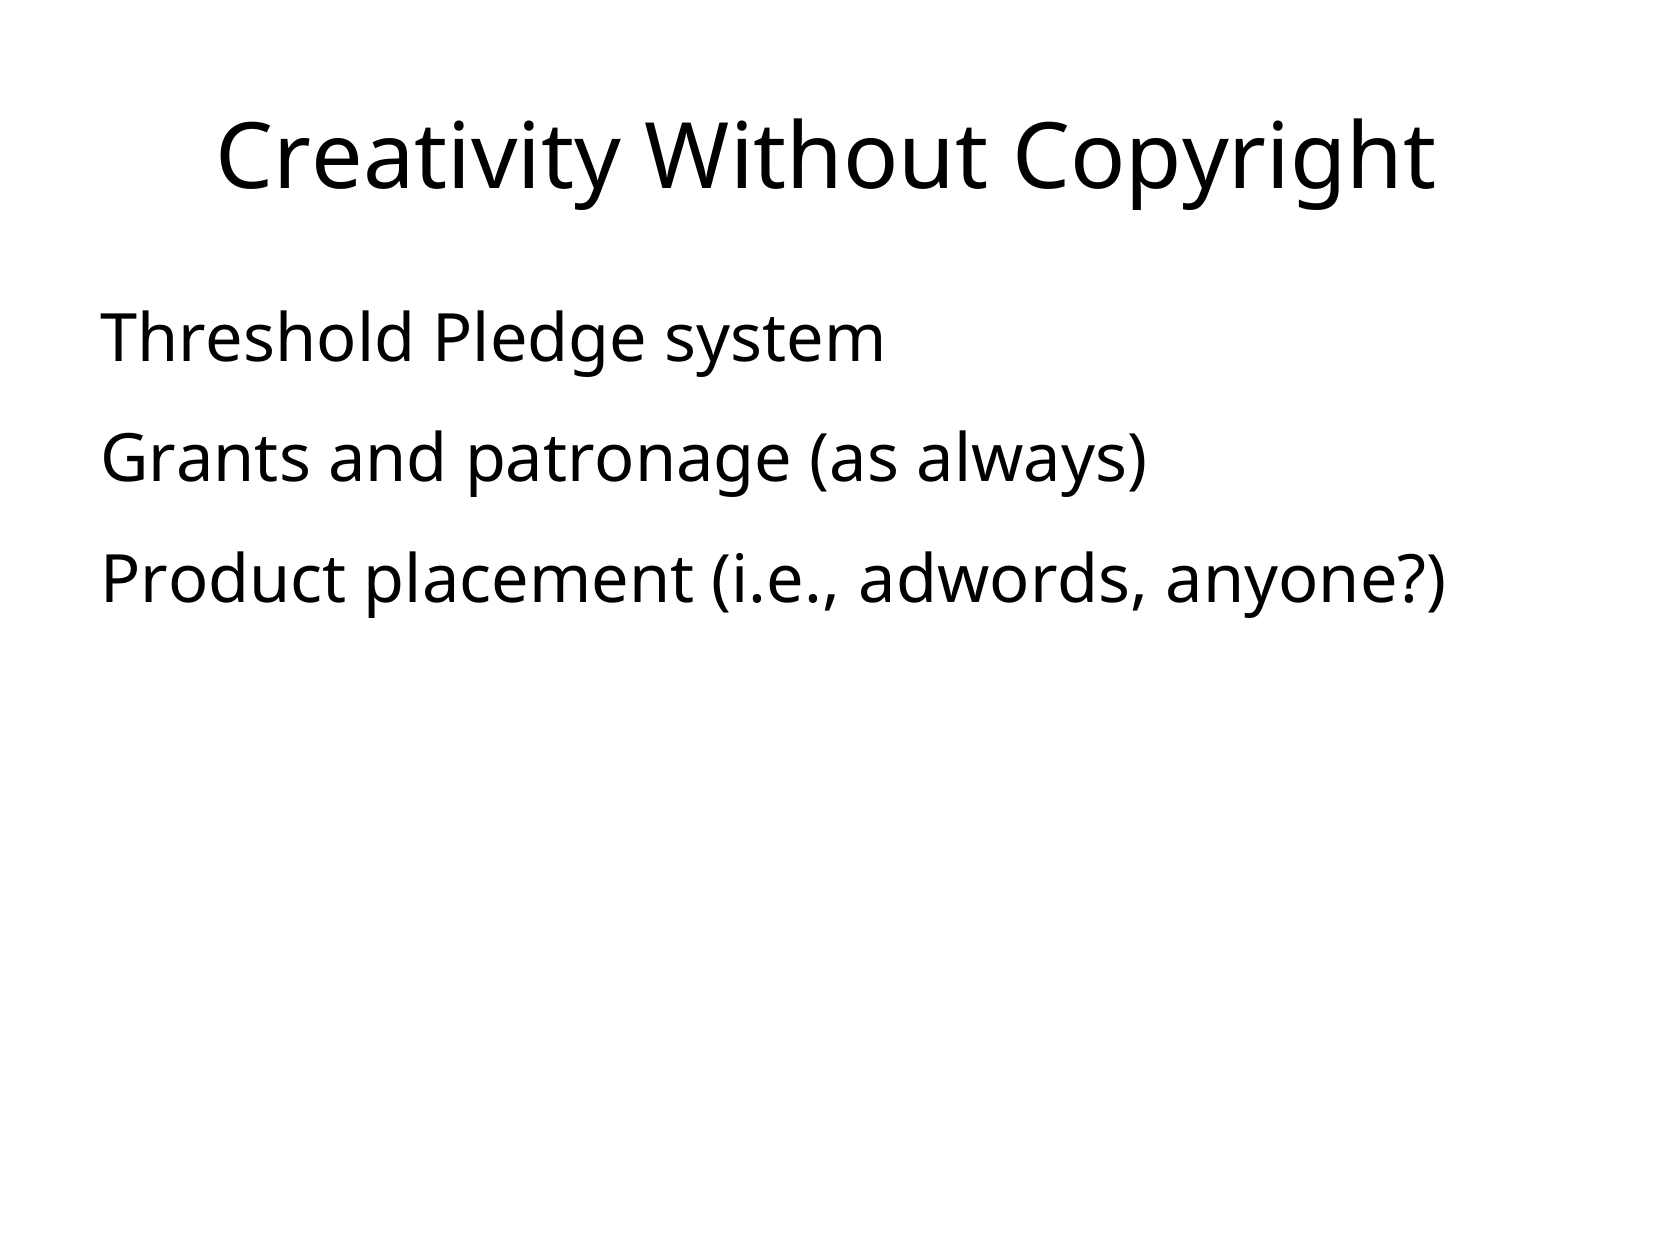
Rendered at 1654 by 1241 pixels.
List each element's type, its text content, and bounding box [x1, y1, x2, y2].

title Creativity Without Copyright [82, 49, 1571, 257]
list Threshold Pledge system Grants and patronage (as always) Product placement (i.e., adwords, anyone?) [82, 290, 1571, 1109]
